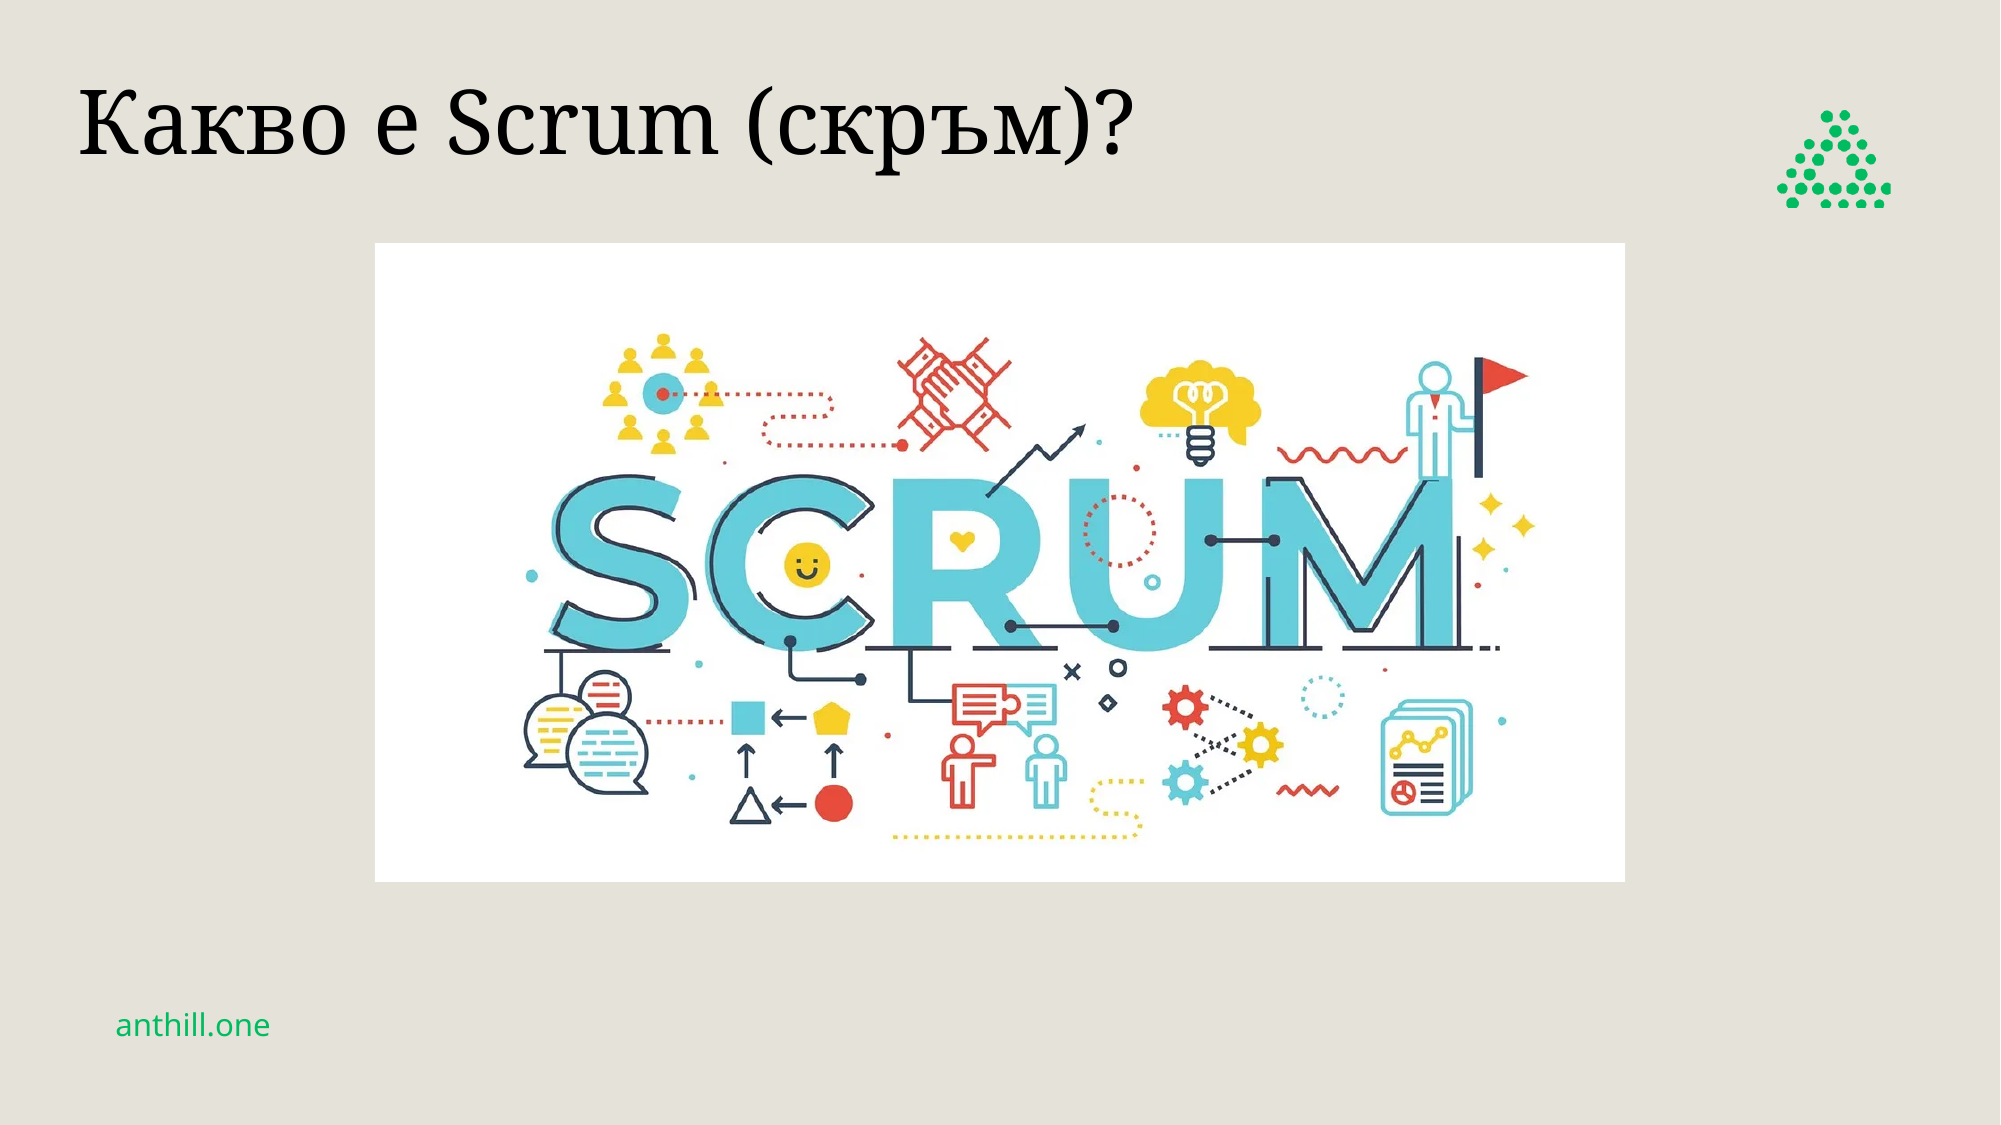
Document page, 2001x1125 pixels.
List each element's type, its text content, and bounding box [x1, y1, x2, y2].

picture [374, 243, 1626, 882]
text_box Какво е Scrum (скръм)? [62, 57, 1172, 182]
